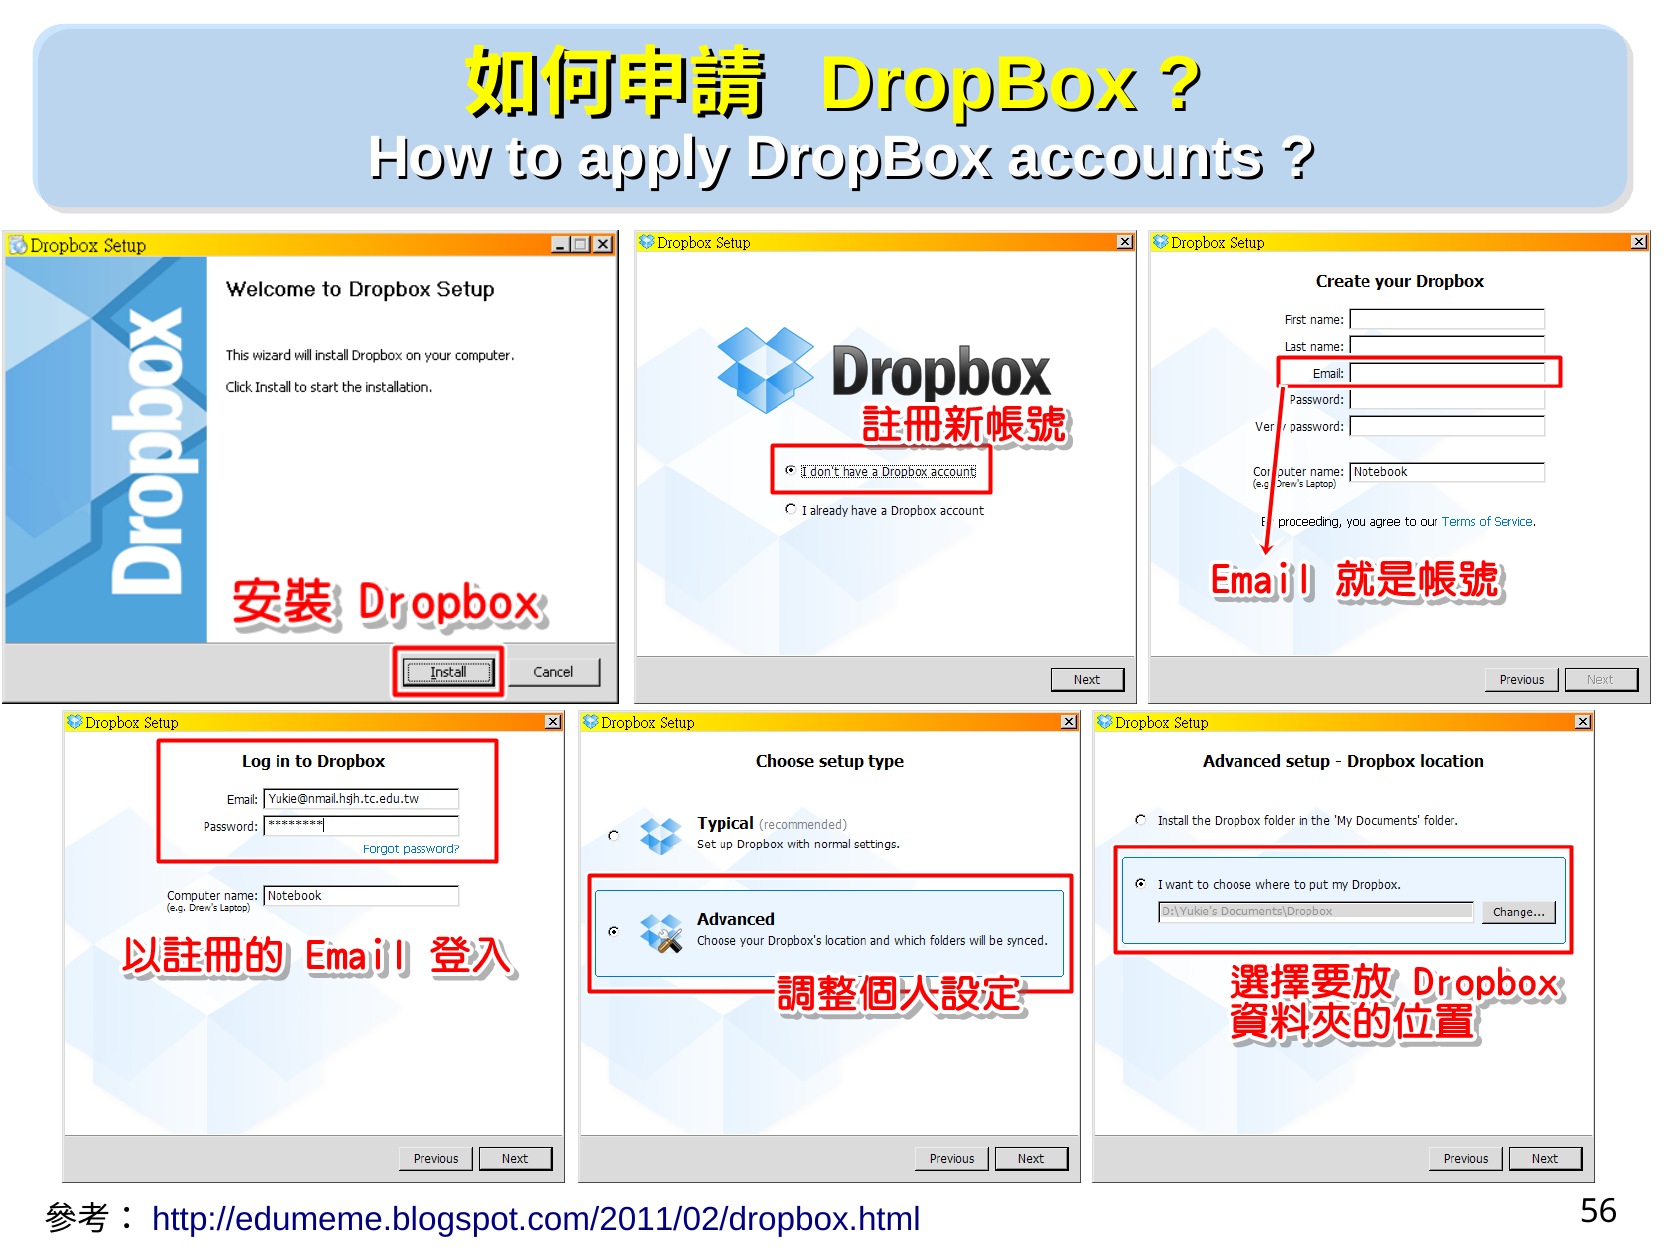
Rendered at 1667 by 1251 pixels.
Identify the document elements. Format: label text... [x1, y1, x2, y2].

picture [62, 710, 565, 1184]
text_box 參考：http://edumeme.blogspot.com/2011/02/dropbox.html [29, 1189, 1241, 1251]
picture [2, 230, 619, 704]
picture [1092, 710, 1595, 1184]
text_box [32, 23, 1628, 208]
picture [634, 230, 1137, 704]
title 如何申請 DropBox ? How to apply DropBox accounts ? [125, 24, 1542, 207]
picture [1148, 230, 1651, 704]
picture [578, 710, 1081, 1184]
